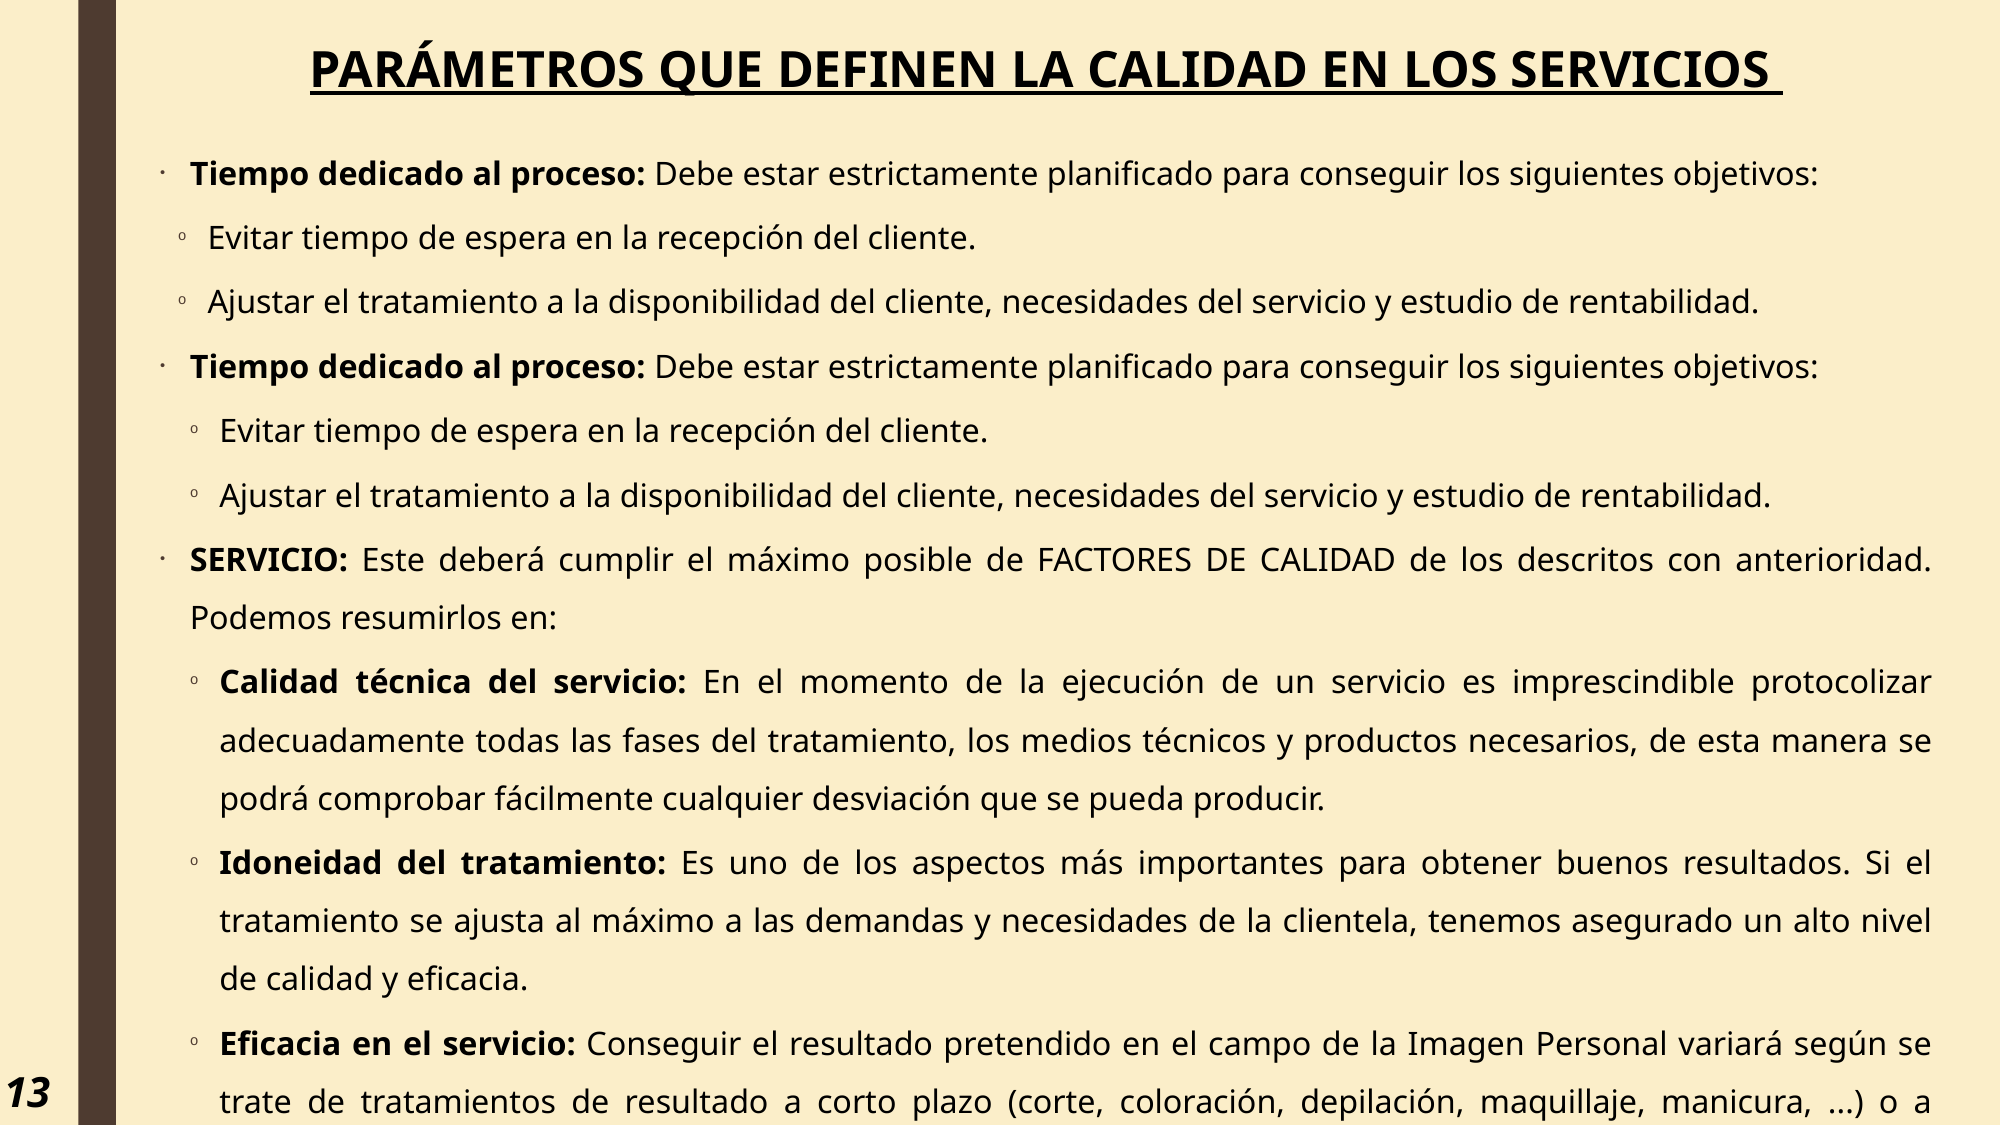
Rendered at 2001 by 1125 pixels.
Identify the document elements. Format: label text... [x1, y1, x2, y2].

text_box PARÁMETROS QUE DEFINEN LA CALIDAD EN LOS SERVICIOS Tiempo dedicado al proceso: Debe estar estrictamente planificado para conseguir los siguientes objetivos: Evitar tiempo de espera en la recepción del cliente. Ajustar el tratamiento a la disponibilidad del cliente, necesidades del servicio y estudio de rentabilidad. Tiempo dedicado al proceso: Debe estar estrictamente planificado para conseguir los siguientes objetivos: Evitar tiempo de espera en la recepción del cliente. Ajustar el tratamiento a la disponibilidad del cliente, necesidades del servicio y estudio de rentabilidad. SERVICIO: Este deberá cumplir el máximo posible de FACTORES DE CALIDAD de los descritos con anterioridad. Podemos resumirlos en: Calidad técnica del servicio: En el momento de la ejecución de un servicio es imprescindible protocolizar adecuadamente todas las fases del tratamiento, los medios técnicos y productos necesarios, de esta manera se podrá comprobar fácilmente cualquier desviación que se pueda producir. Idoneidad del tratamiento: Es uno de los aspectos más importantes para obtener buenos resultados. Si el tratamiento se ajusta al máximo a las demandas y necesidades de la clientela, tenemos asegurado un alto nivel de calidad y eficacia. Eficacia en el servicio: Conseguir el resultado pretendido en el campo de la Imagen Personal variará según se trate de tratamientos de resultado a corto plazo (corte, coloración, depilación, maquillaje, manicura, ...) o a medio/largo plazo (micropigmentación, tratamientos faciales o corporales , tratamientos capilares, ...), que requerirán siempre de sesiones de mantenimiento. Grado de satisfacción de la clientela: Este parámetro nos permite realizar una evaluación real, con datos aportados por la propia clientela y en situaciones concretas, que luego se podrán generalizar a la hora de extraer conclusiones. La productividad y rentabilidad se traduce en satisfacción del cliente, que se puede medir en aumento de demandas de prestación de servicio. Seguridad e higiene: Este es un parámetro determinante de la calidad del servicio, que se trata aparte. [145, 0, 1948, 1125]
slide_number 13 [0, 1058, 74, 1125]
